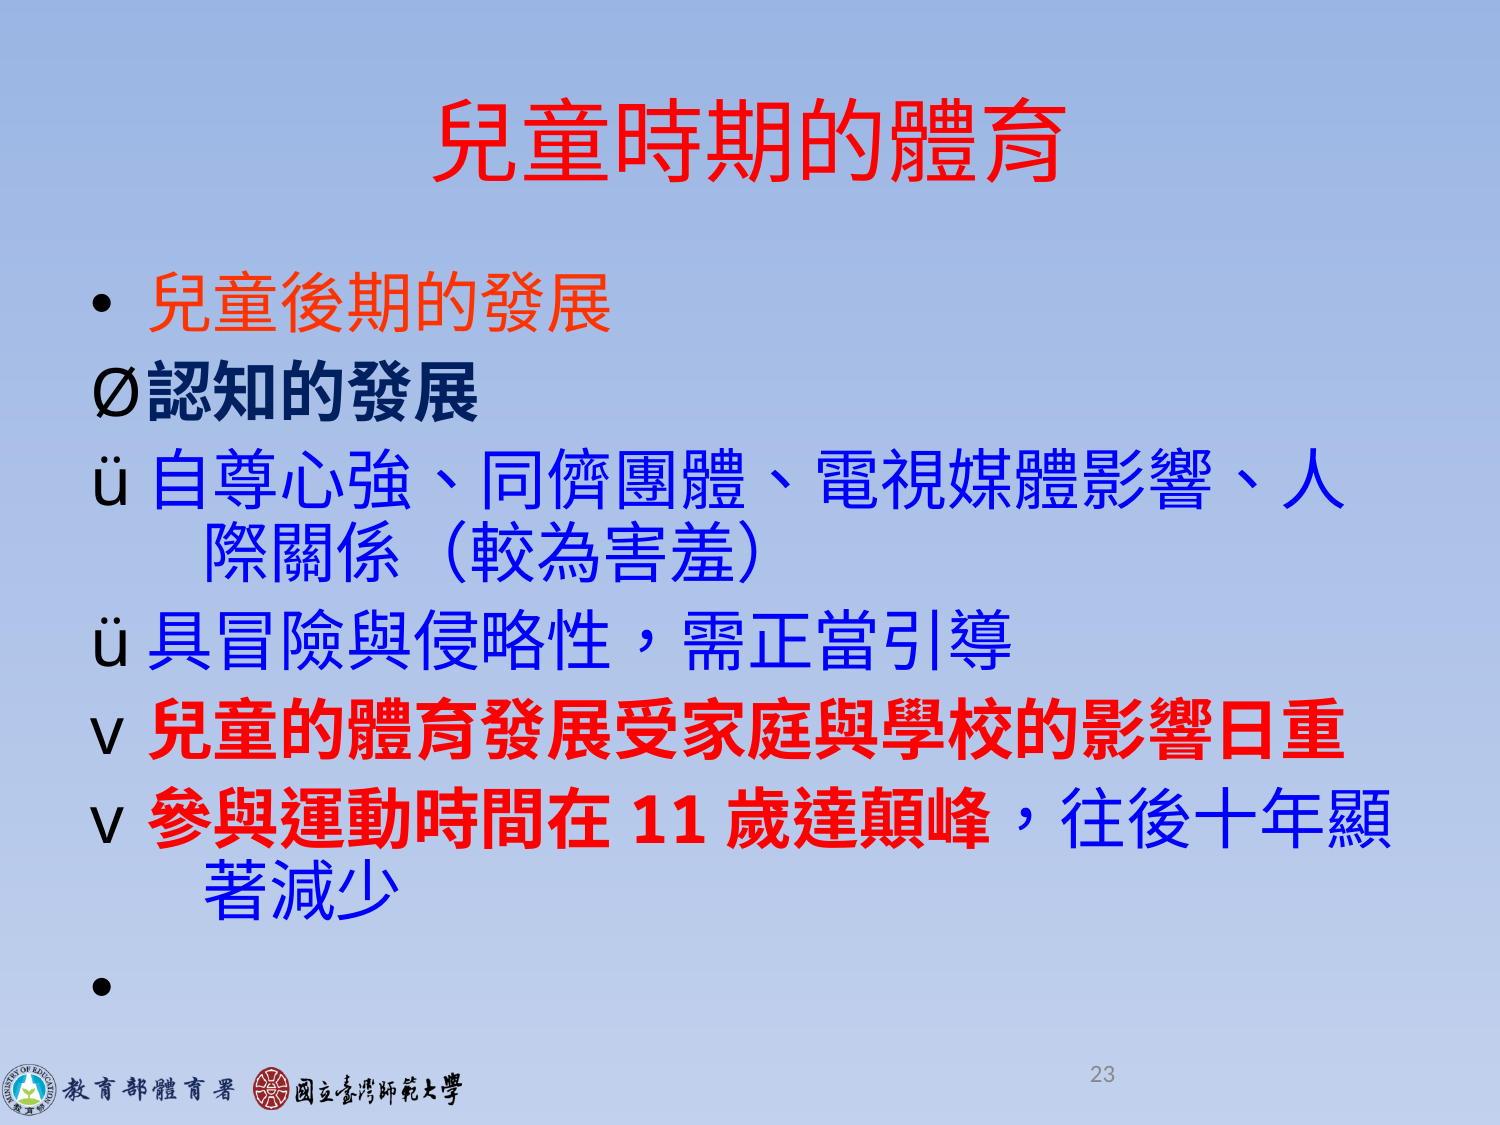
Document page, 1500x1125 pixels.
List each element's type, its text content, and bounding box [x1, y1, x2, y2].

text_box [1074, 1042, 1426, 1103]
list 兒童後期的發展 認知的發展 自尊心強、同儕團體、電視媒體影響、人際關係（較為害羞） 具冒險與侵略性，需正當引導 兒童的體育發展受家庭與學校的影響日重 參與運動時間在11歲達顛峰，往後十年顯著減少 [75, 262, 1426, 1005]
title 兒童時期的體育 [75, 45, 1426, 233]
